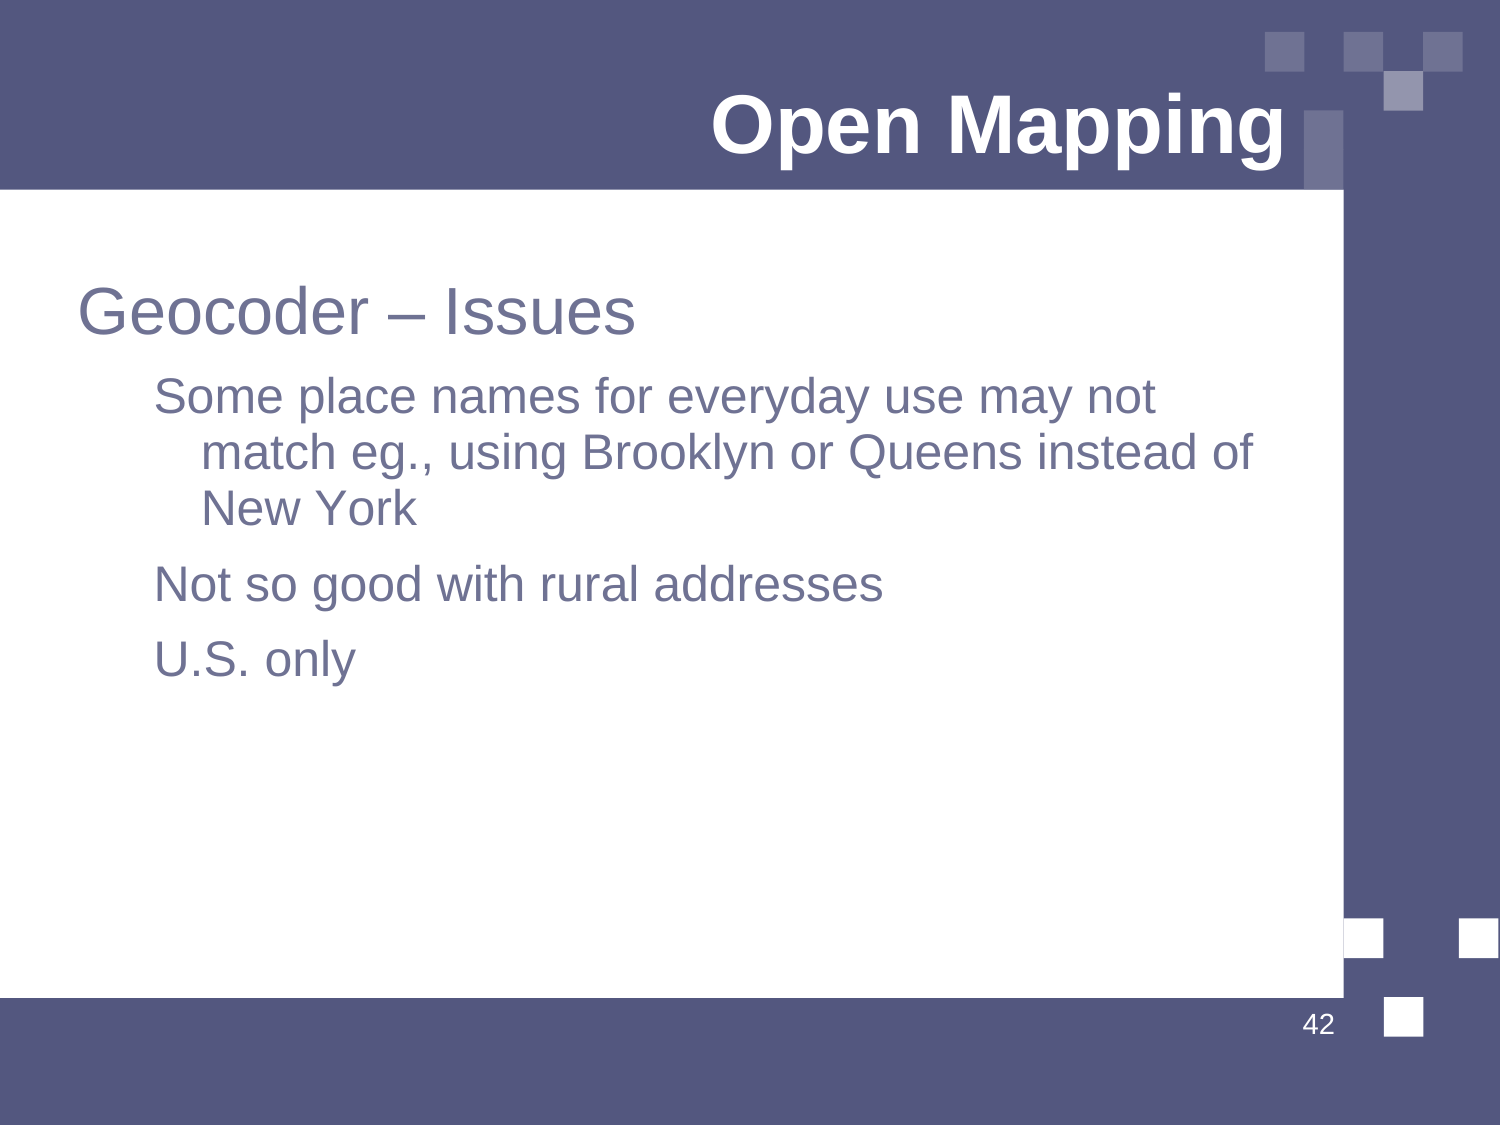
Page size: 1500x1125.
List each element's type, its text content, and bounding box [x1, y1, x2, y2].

title Open Mapping [58, 74, 1288, 176]
list Geocoder – Issues Some place names for everyday use may not match eg., using Brooklyn or Queens instead of New York Not so good with rural addresses U.S. only [59, 236, 1289, 931]
